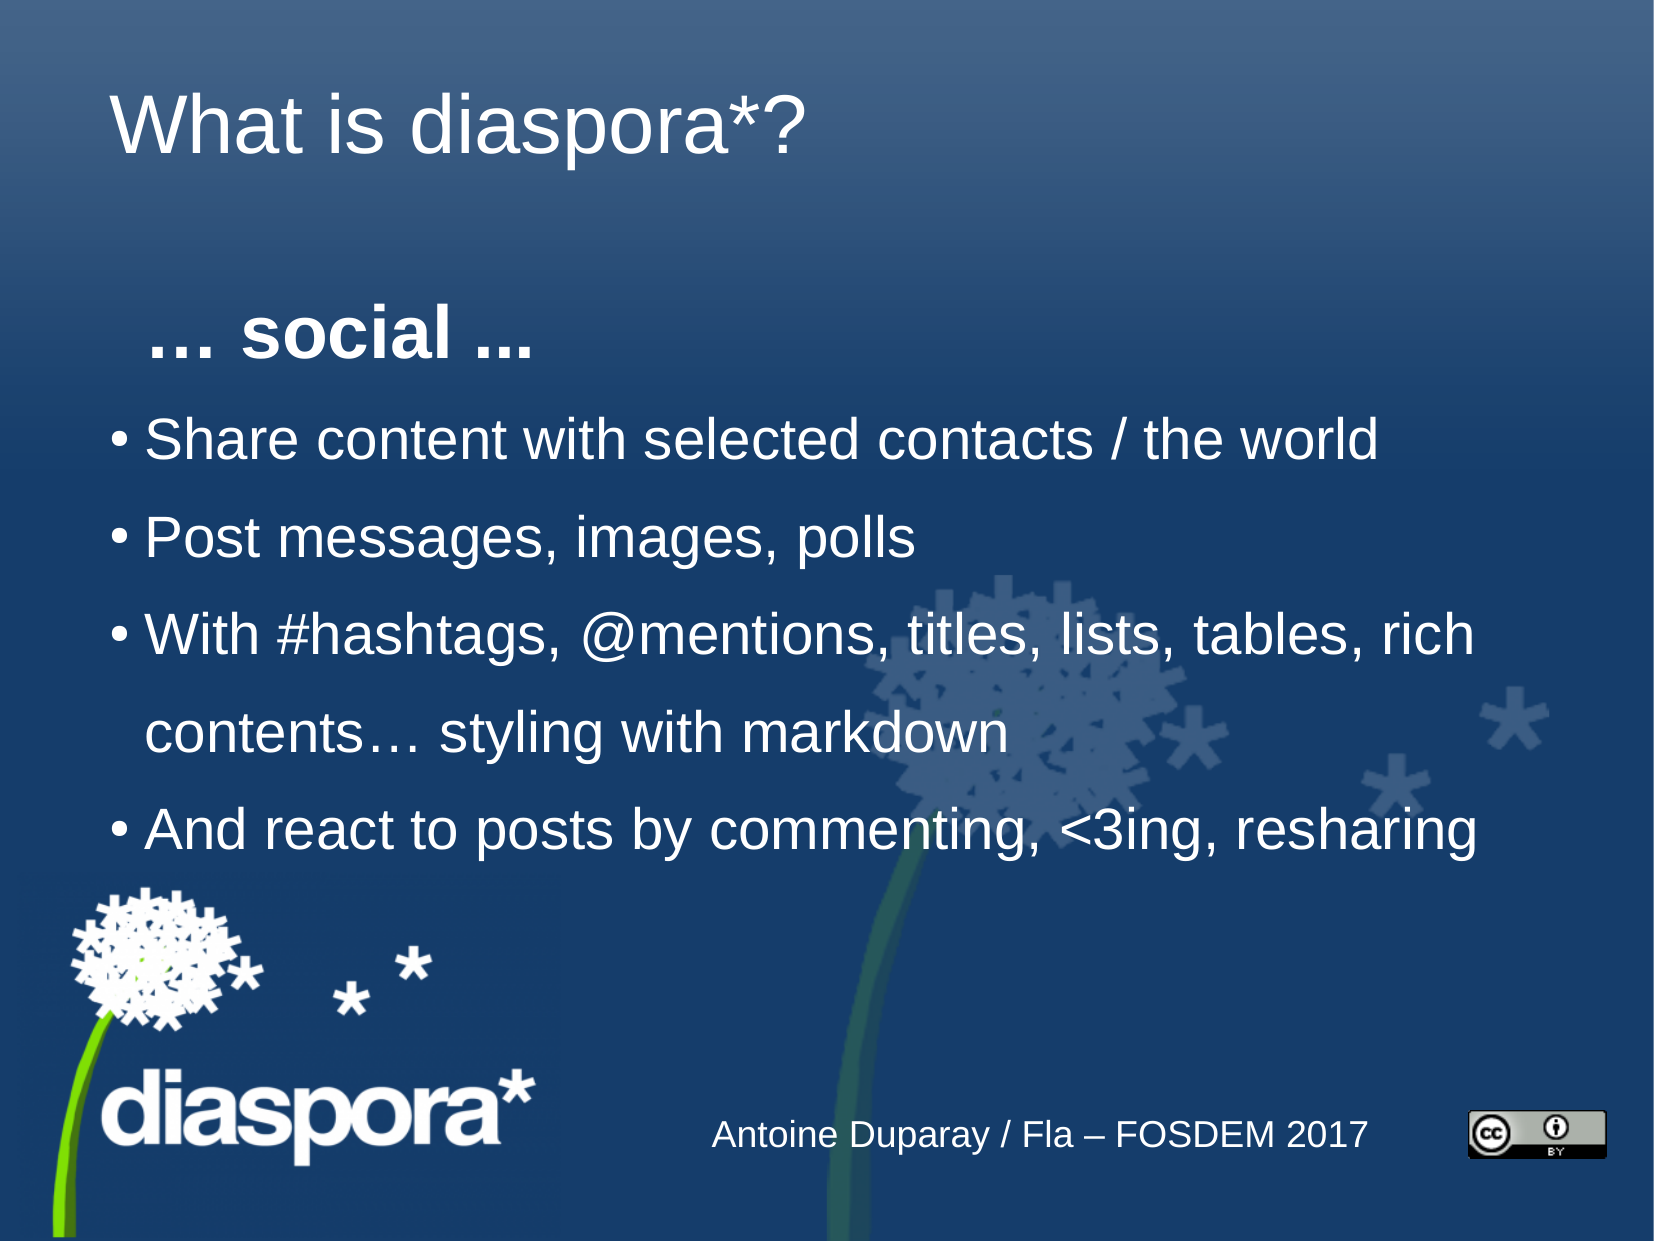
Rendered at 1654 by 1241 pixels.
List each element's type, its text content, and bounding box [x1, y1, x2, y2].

text_box What is diaspora*? [94, 70, 1477, 241]
text_box … social ... Share content with selected contacts / the world Post messages, images, polls With #hashtags, @mentions, titles, lists, tables, rich contents… styling with markdown And react to posts by commenting, <3ing, resharing [94, 241, 1571, 863]
text_box Antoine Duparay / Fla – FOSDEM 2017 [696, 1105, 1394, 1205]
picture [0, 0, 1654, 1241]
